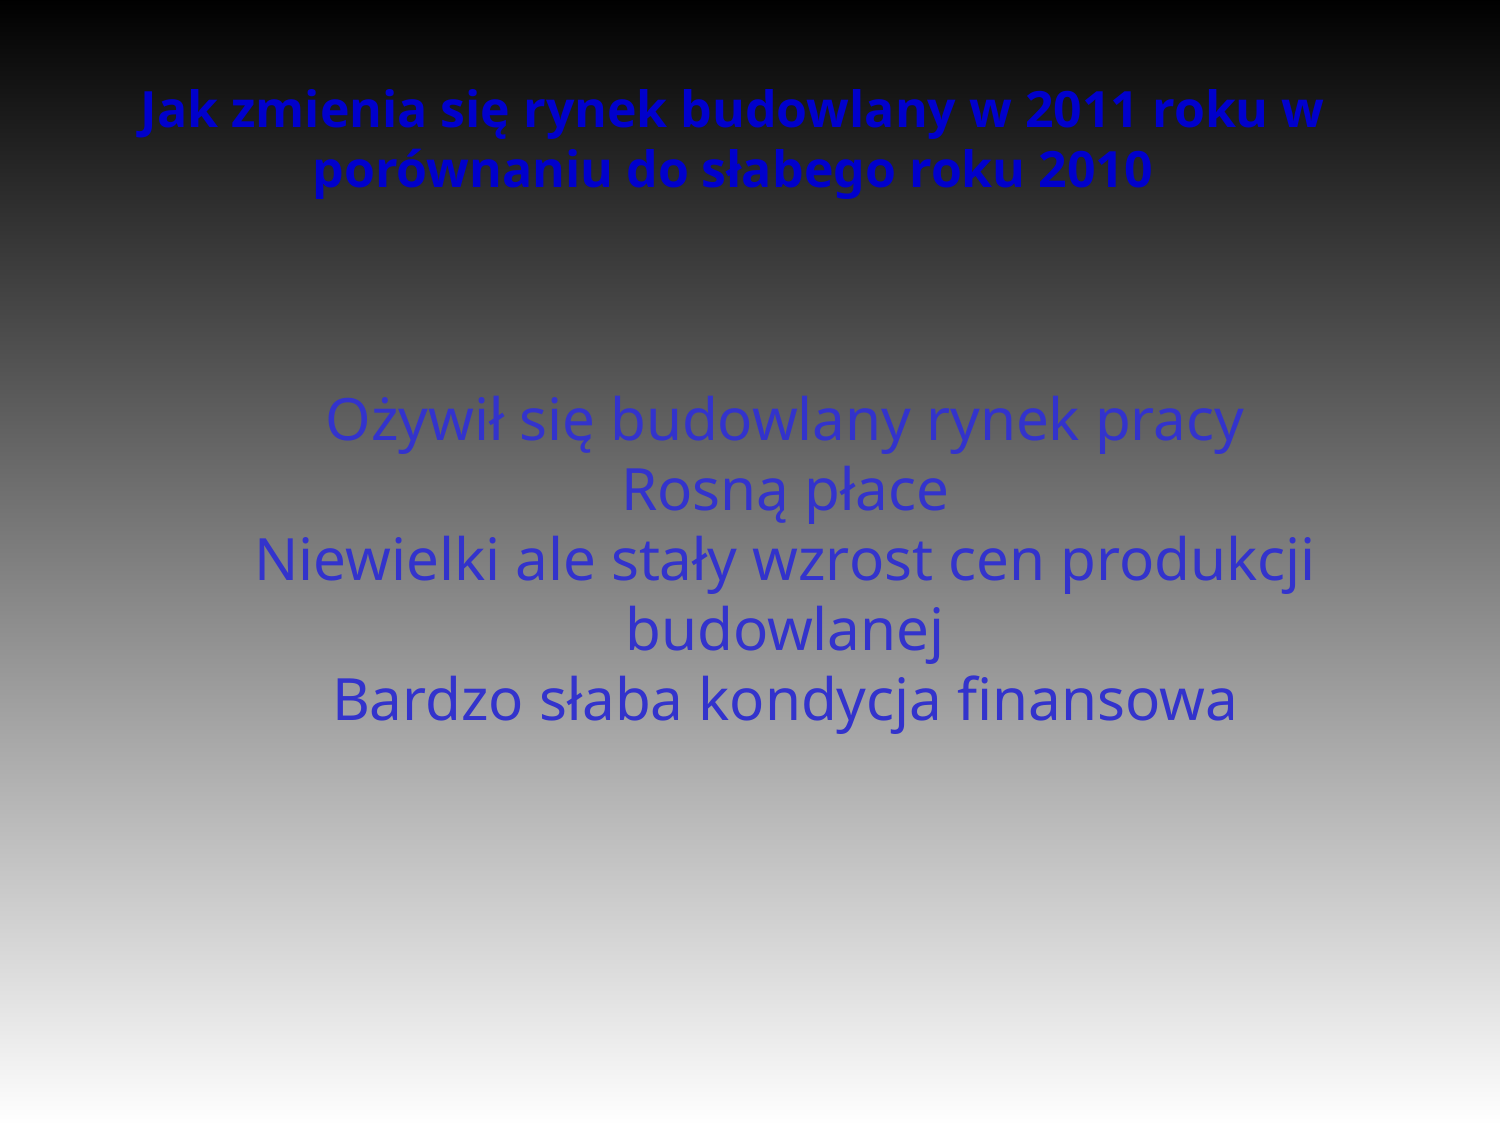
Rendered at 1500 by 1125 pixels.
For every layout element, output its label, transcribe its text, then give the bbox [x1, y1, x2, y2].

subtitle Ożywił się budowlany rynek pracy Rosną płace Niewielki ale stały wzrost cen produkcji budowlanej Bardzo słaba kondycja finansowa [93, 304, 1477, 997]
title Jak zmienia się rynek budowlany w 2011 roku w porównaniu do słabego roku 2010 [70, 70, 1396, 282]
